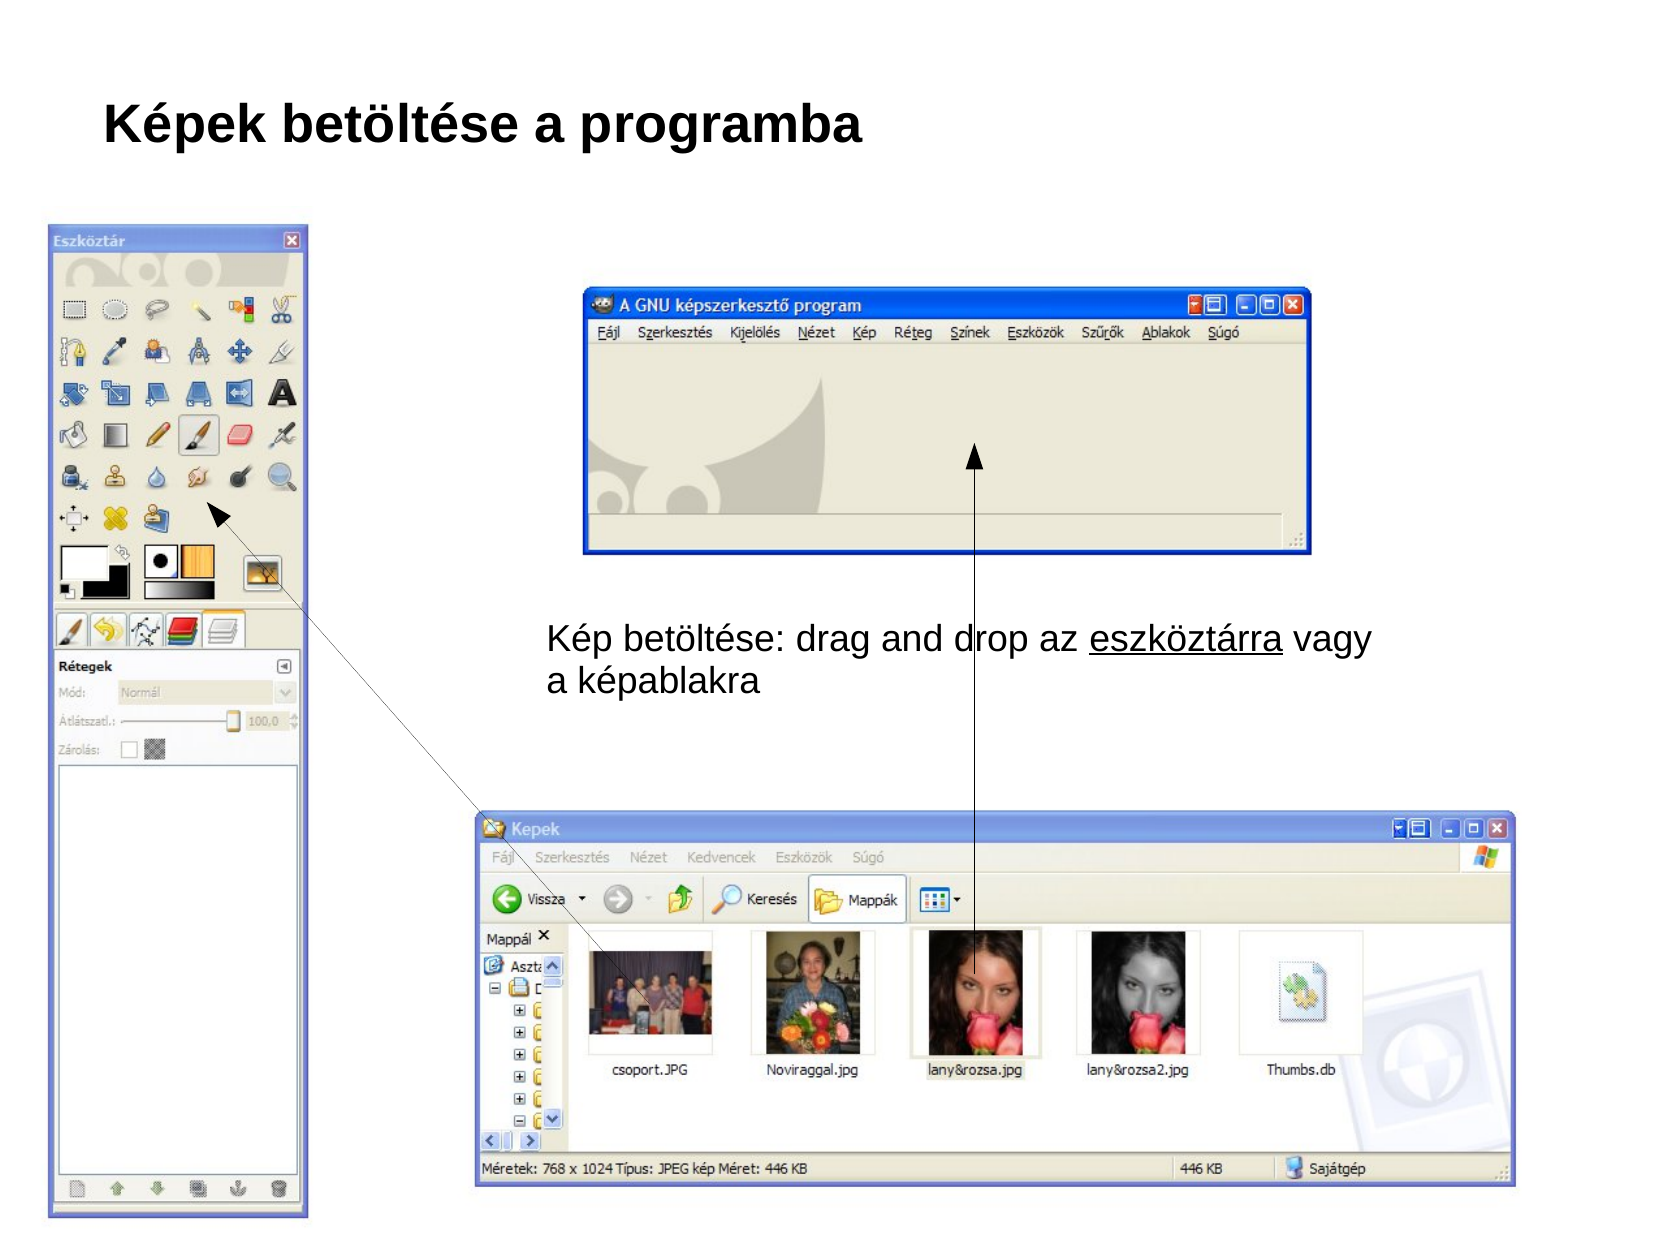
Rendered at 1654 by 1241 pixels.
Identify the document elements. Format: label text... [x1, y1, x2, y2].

text_box Képek betöltése a programba [88, 86, 880, 164]
picture [0, 206, 1654, 1230]
text_box Kép betöltése: drag and drop az eszköztárra vagy a képablakra [531, 609, 1388, 709]
